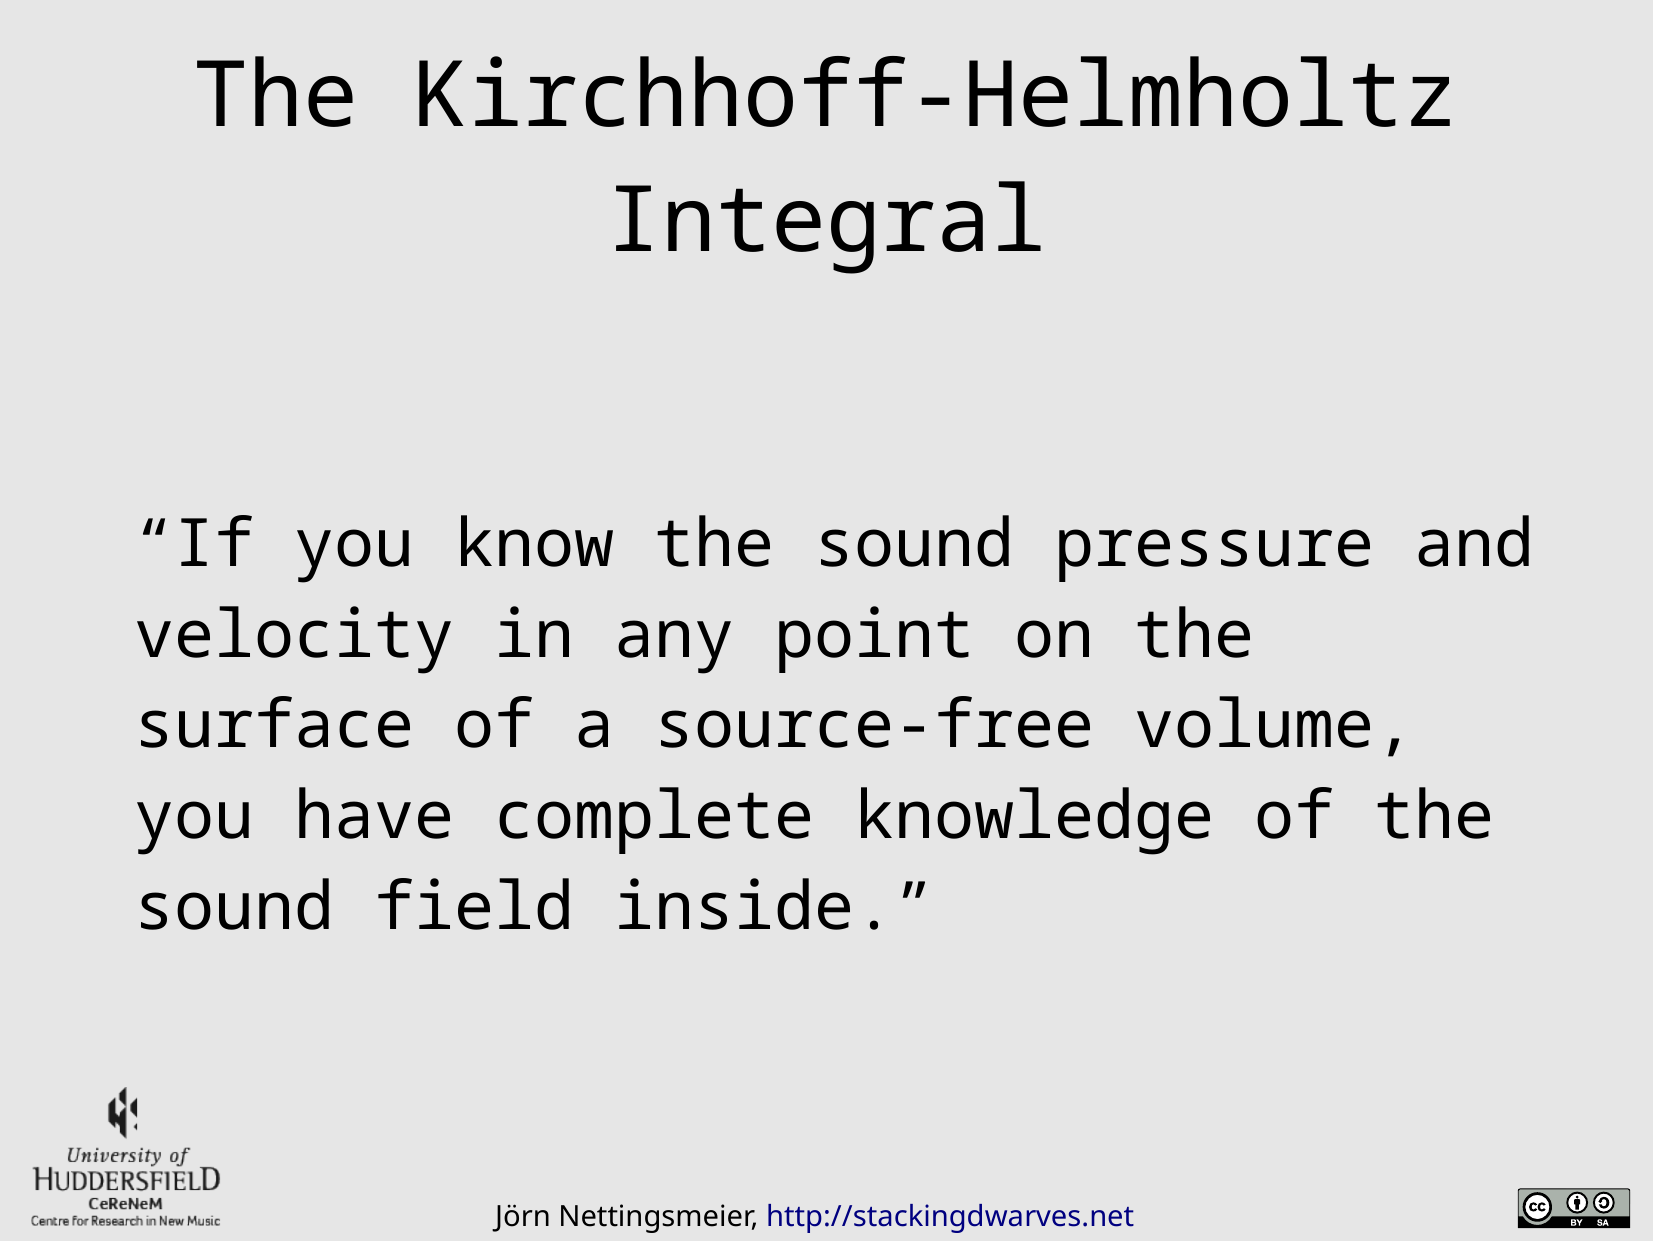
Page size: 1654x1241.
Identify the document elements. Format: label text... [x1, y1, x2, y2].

text_box “If you know the sound pressure and velocity in any point on the surface of a source-free volume, you have complete knowledge of the sound field inside.” [74, 487, 1575, 892]
title The Kirchhoff-Helmholtz Integral [82, 45, 1571, 261]
picture [31, 1087, 222, 1229]
